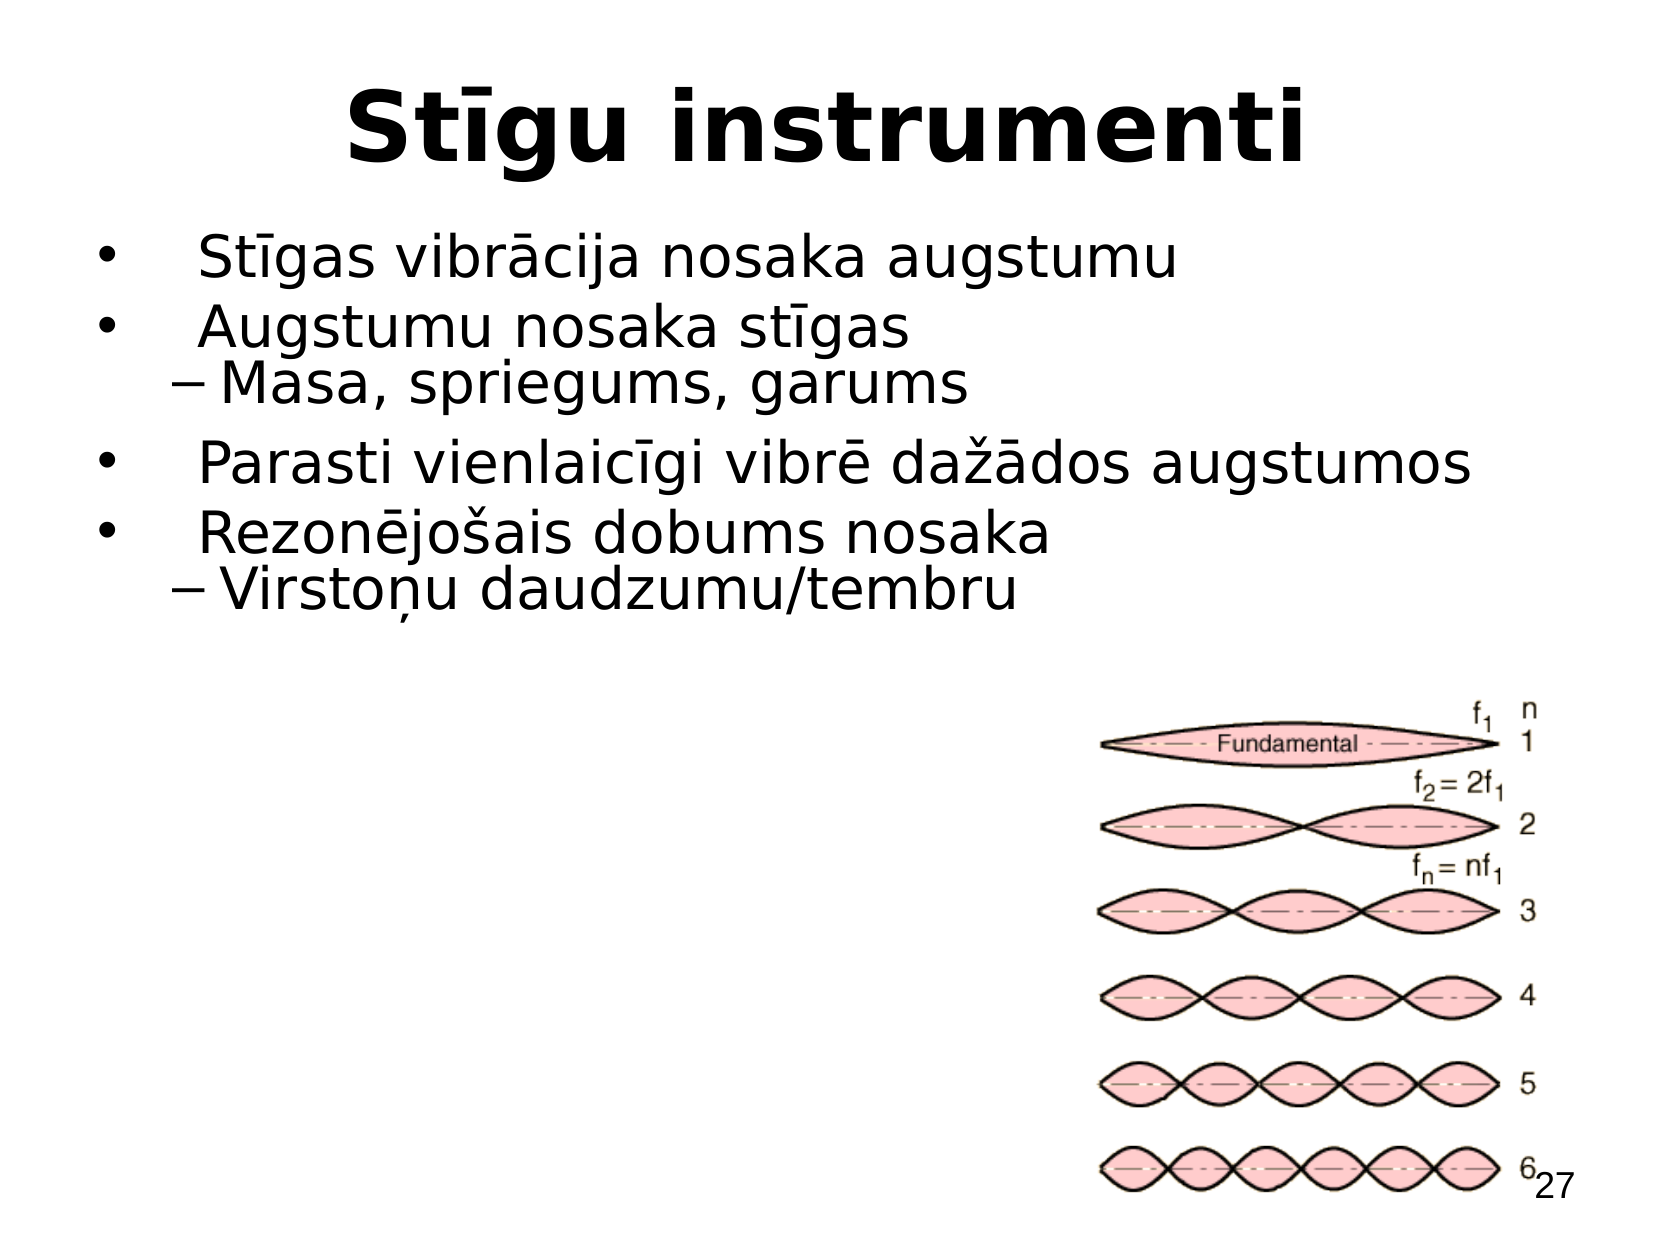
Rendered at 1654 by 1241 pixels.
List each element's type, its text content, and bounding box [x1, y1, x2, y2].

picture [1088, 688, 1556, 1203]
title Stīgu instrumenti [82, 49, 1571, 196]
list Stīgas vibrācija nosaka augstumu Augstumu nosaka stīgas Masa, spriegums, garums Parasti vienlaicīgi vibrē dažādos augstumos Rezonējošais dobums nosaka Virstoņu daudzumu/tembru [82, 225, 1538, 1186]
